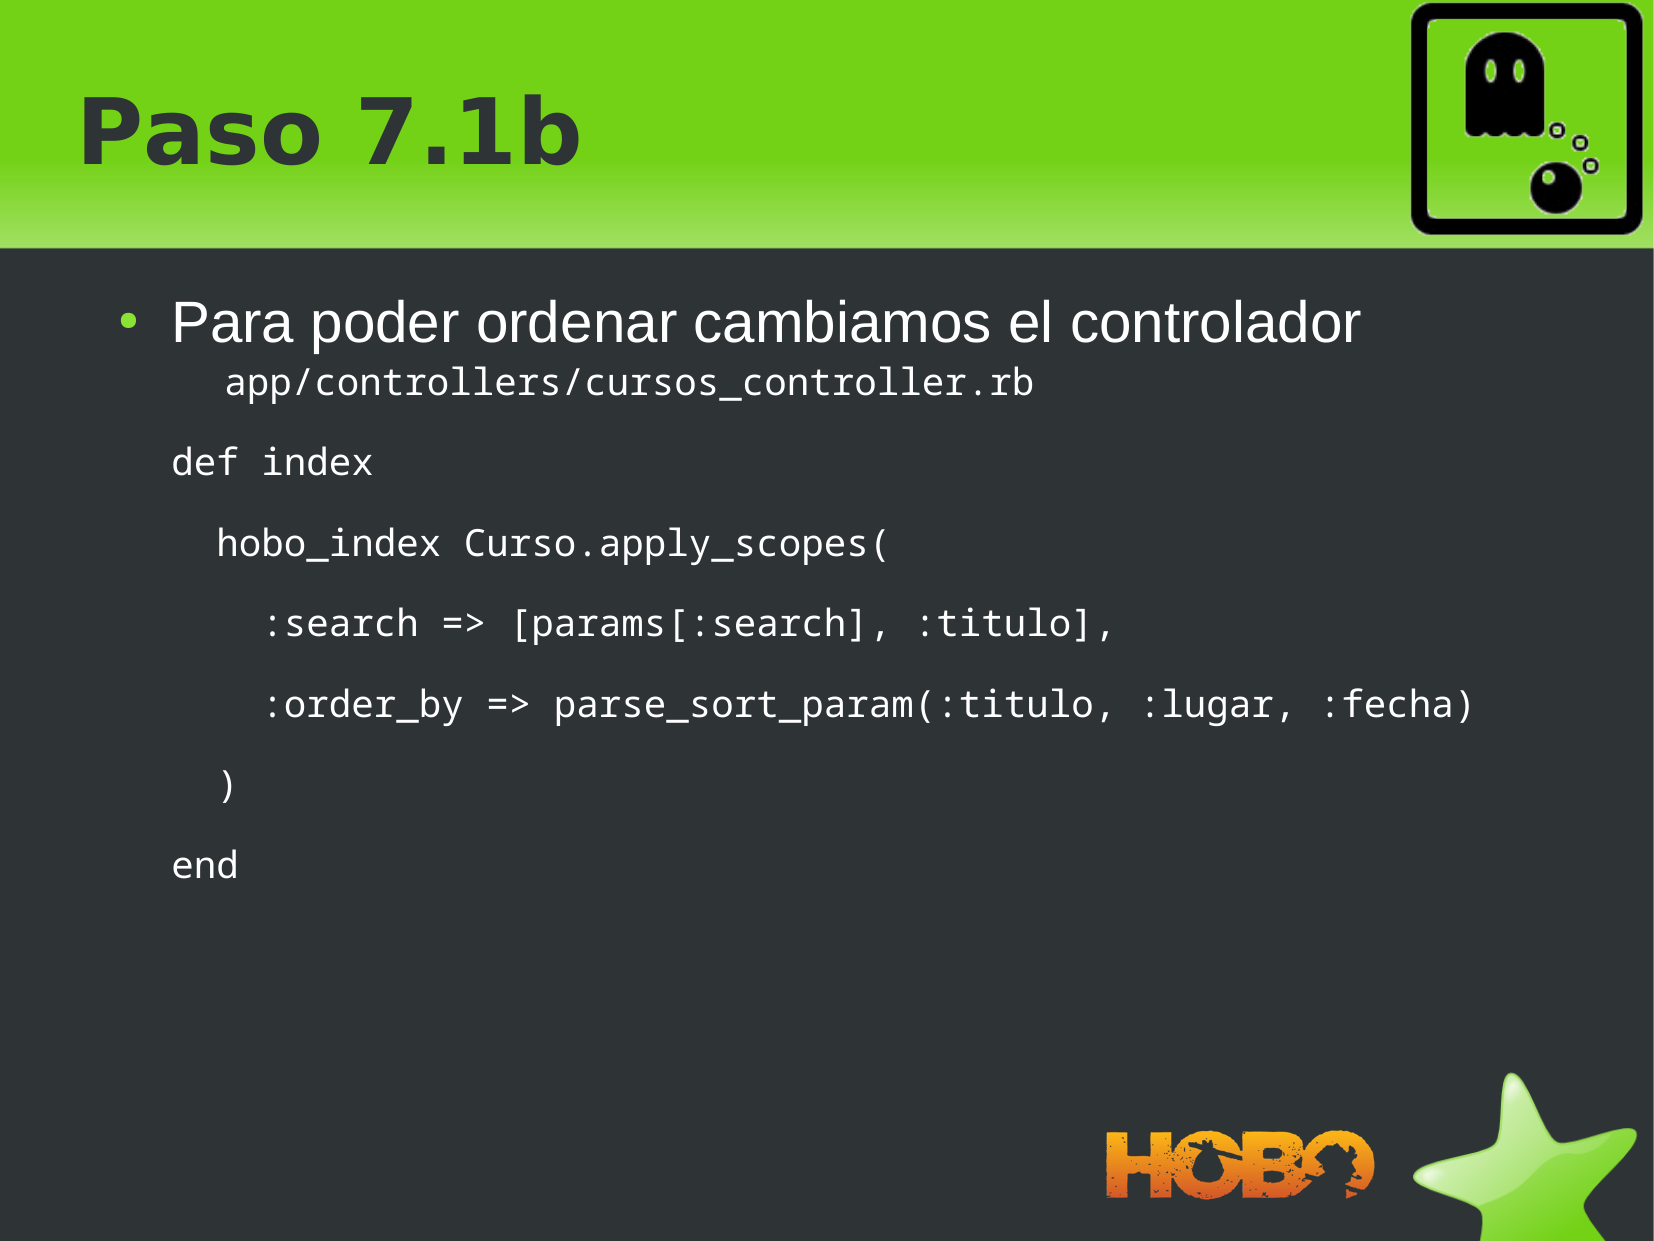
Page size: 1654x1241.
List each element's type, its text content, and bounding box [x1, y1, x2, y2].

title Paso 7.1b [76, 29, 1565, 237]
picture [0, 0, 1654, 1241]
list Para poder ordenar cambiamos el controlador app/controllers/cursos_controller.rb def index hobo_index Curso.apply_scopes( :search => [params[:search], :titulo], :order_by => parse_sort_param(:titulo, :lugar, :fecha) ) end [82, 290, 1571, 1109]
